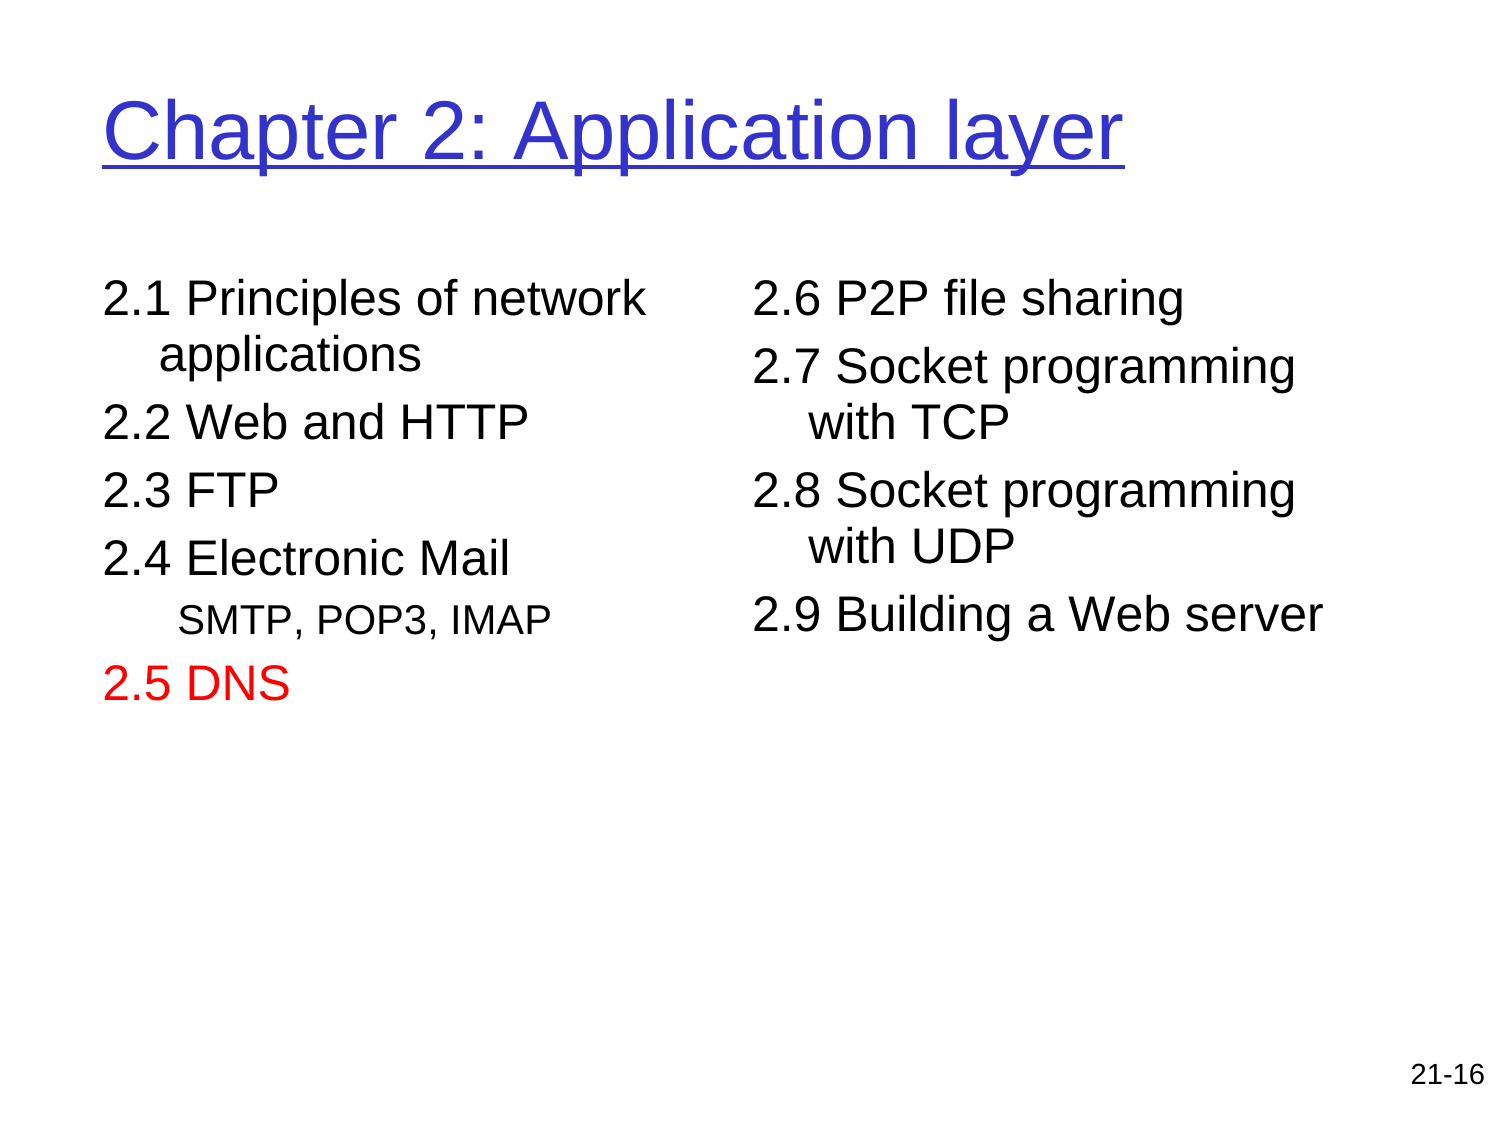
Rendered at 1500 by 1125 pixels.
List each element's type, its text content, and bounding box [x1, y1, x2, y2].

list 2.6 P2P file sharing 2.7 Socket programming with TCP 2.8 Socket programming with UDP 2.9 Building a Web server [737, 262, 1403, 1026]
title Chapter 2: Application layer [87, 37, 1363, 225]
list 2.1 Principles of network applications 2.2 Web and HTTP 2.3 FTP 2.4 Electronic Mail SMTP, POP3, IMAP 2.5 DNS [87, 262, 713, 1026]
